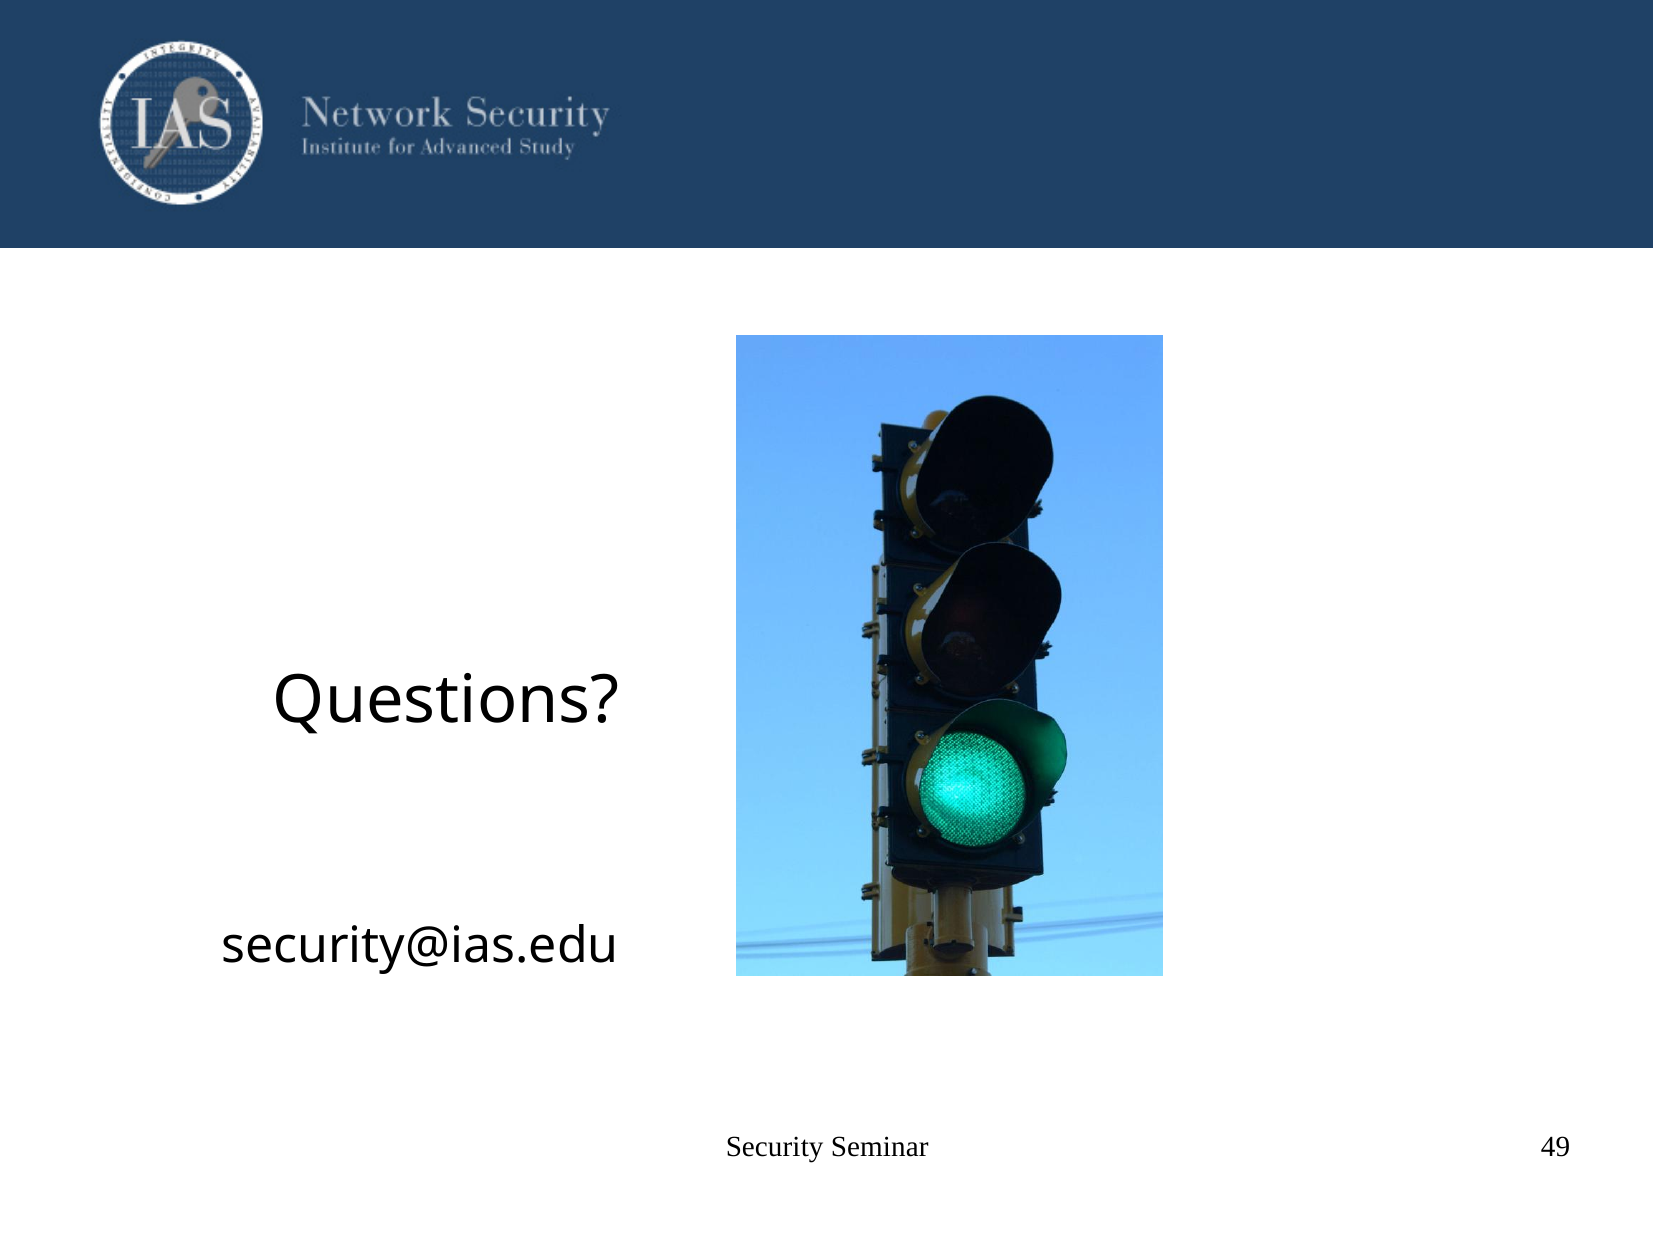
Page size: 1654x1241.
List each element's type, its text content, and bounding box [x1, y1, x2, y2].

list Questions? security@ias.edu [82, 290, 1571, 1109]
picture [0, 0, 1653, 248]
picture [736, 335, 1163, 976]
